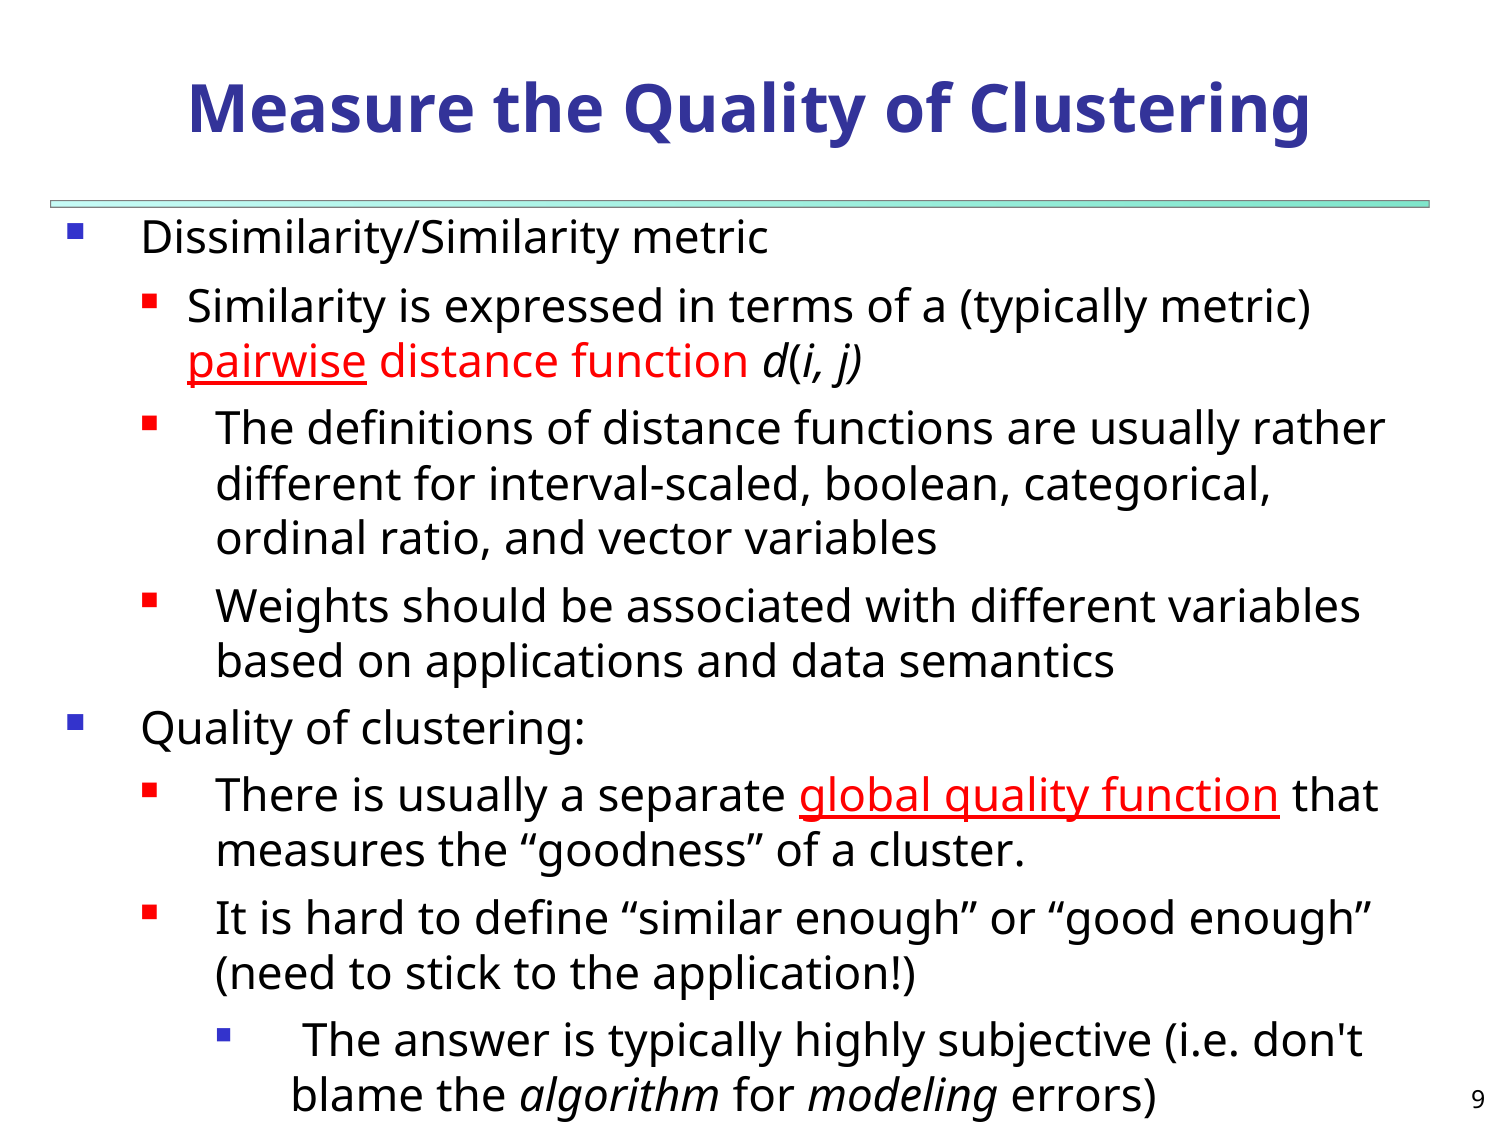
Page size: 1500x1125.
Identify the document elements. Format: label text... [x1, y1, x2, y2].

title Measure the Quality of Clustering [0, 37, 1500, 176]
list Dissimilarity/Similarity metric Similarity is expressed in terms of a (typically metric) pairwise distance function d(i, j) The definitions of distance functions are usually rather different for interval-scaled, boolean, categorical, ordinal ratio, and vector variables Weights should be associated with different variables based on applications and data semantics Quality of clustering: There is usually a separate global quality function that measures the “goodness” of a cluster. It is hard to define “similar enough” or “good enough” (need to stick to the application!) The answer is typically highly subjective (i.e. don't blame the algorithm for modeling errors) [49, 199, 1438, 1125]
text_box <number> [1187, 1062, 1500, 1125]
